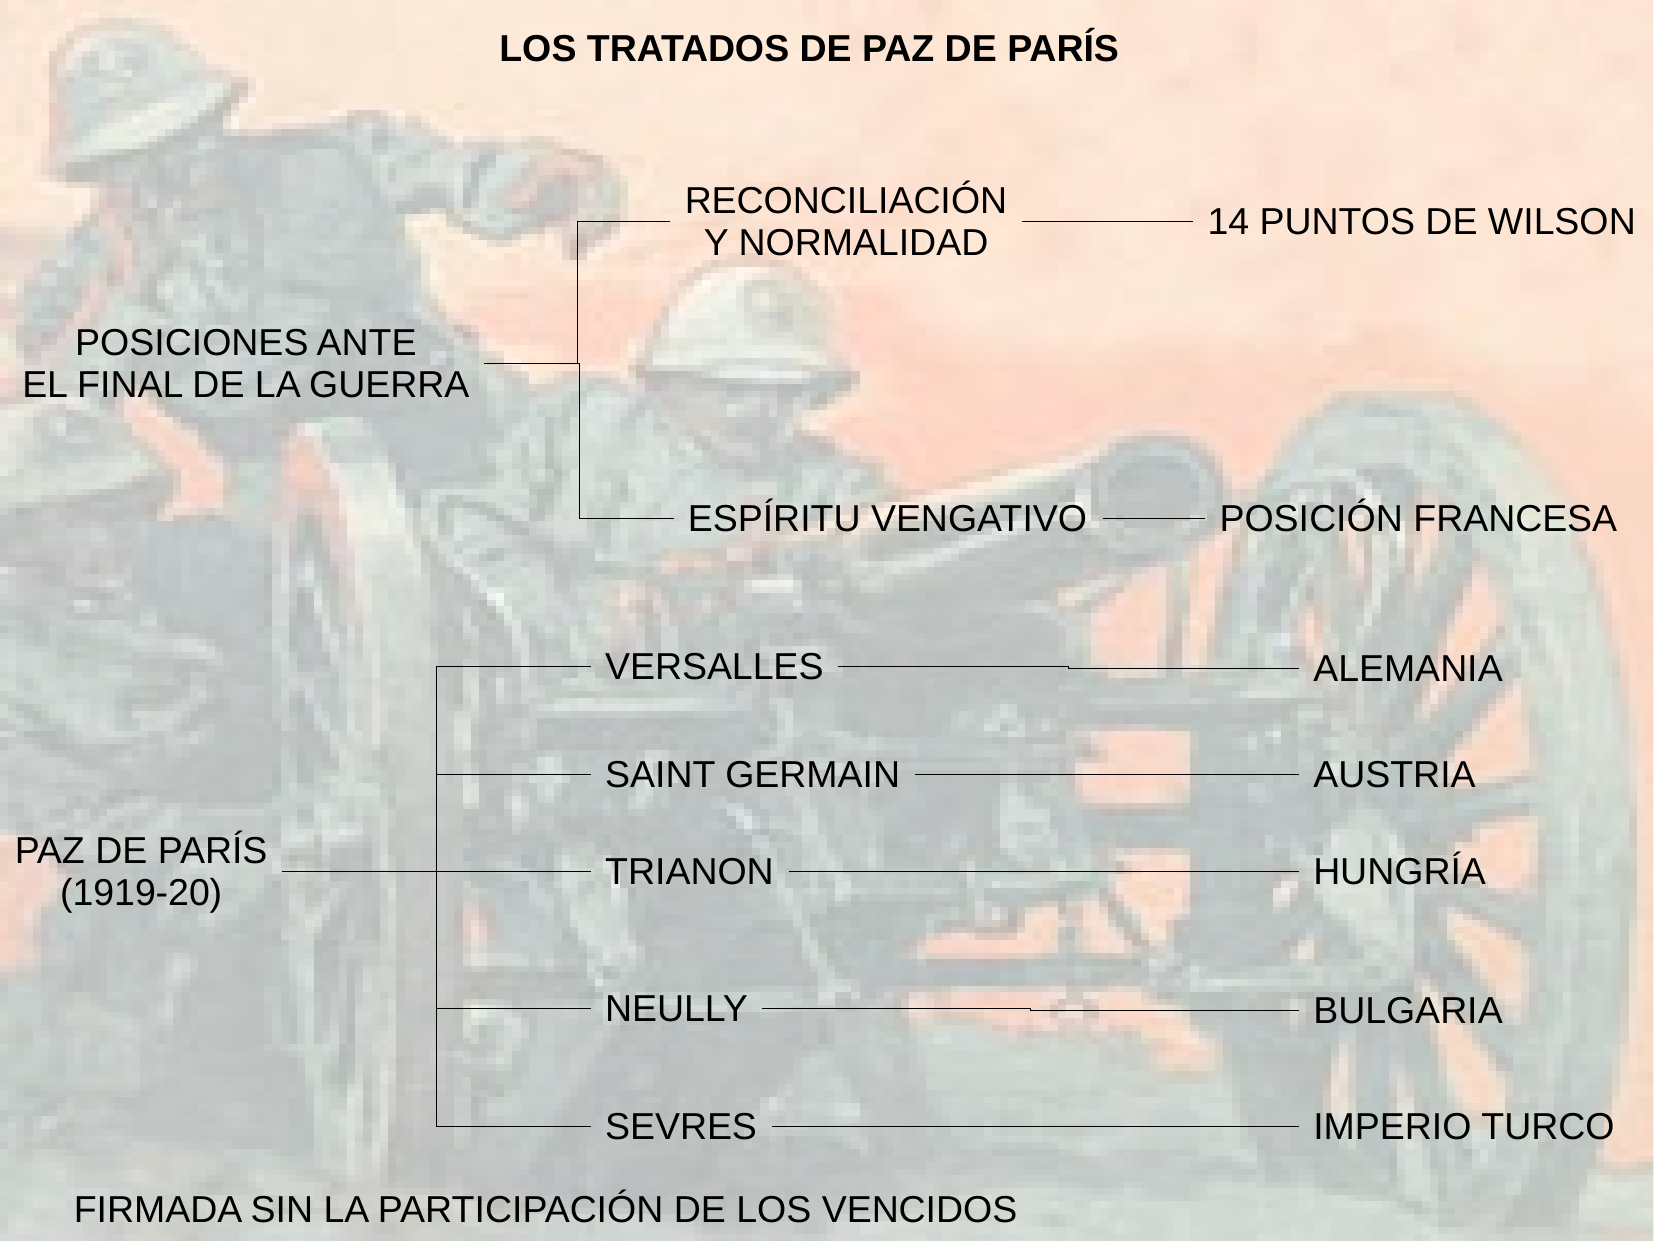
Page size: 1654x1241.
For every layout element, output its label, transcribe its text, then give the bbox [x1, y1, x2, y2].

text_box HUNGRÍA [1298, 843, 1501, 901]
text_box VERSALLES [590, 637, 839, 695]
text_box PAZ DE PARÍS (1919-20) [0, 822, 283, 922]
text_box NEULLY [590, 980, 763, 1038]
text_box AUSTRIA [1298, 746, 1491, 804]
text_box POSICIÓN FRANCESA [1204, 490, 1633, 548]
text_box BULGARIA [1298, 982, 1518, 1040]
text_box ALEMANIA [1298, 639, 1518, 697]
text_box SEVRES [590, 1098, 773, 1156]
picture [0, 0, 1654, 1241]
text_box POSICIONES ANTE EL FINAL DE LA GUERRA [7, 314, 485, 414]
text_box FIRMADA SIN LA PARTICIPACIÓN DE LOS VENCIDOS [59, 1181, 1034, 1238]
text_box 14 PUNTOS DE WILSON [1192, 193, 1652, 251]
text_box TRIANON [590, 843, 790, 901]
text_box ESPÍRITU VENGATIVO [673, 490, 1104, 548]
text_box LOS TRATADOS DE PAZ DE PARÍS [484, 20, 1205, 83]
text_box SAINT GERMAIN [590, 746, 916, 804]
text_box RECONCILIACIÓN Y NORMALIDAD [669, 172, 1023, 272]
text_box IMPERIO TURCO [1298, 1098, 1630, 1156]
